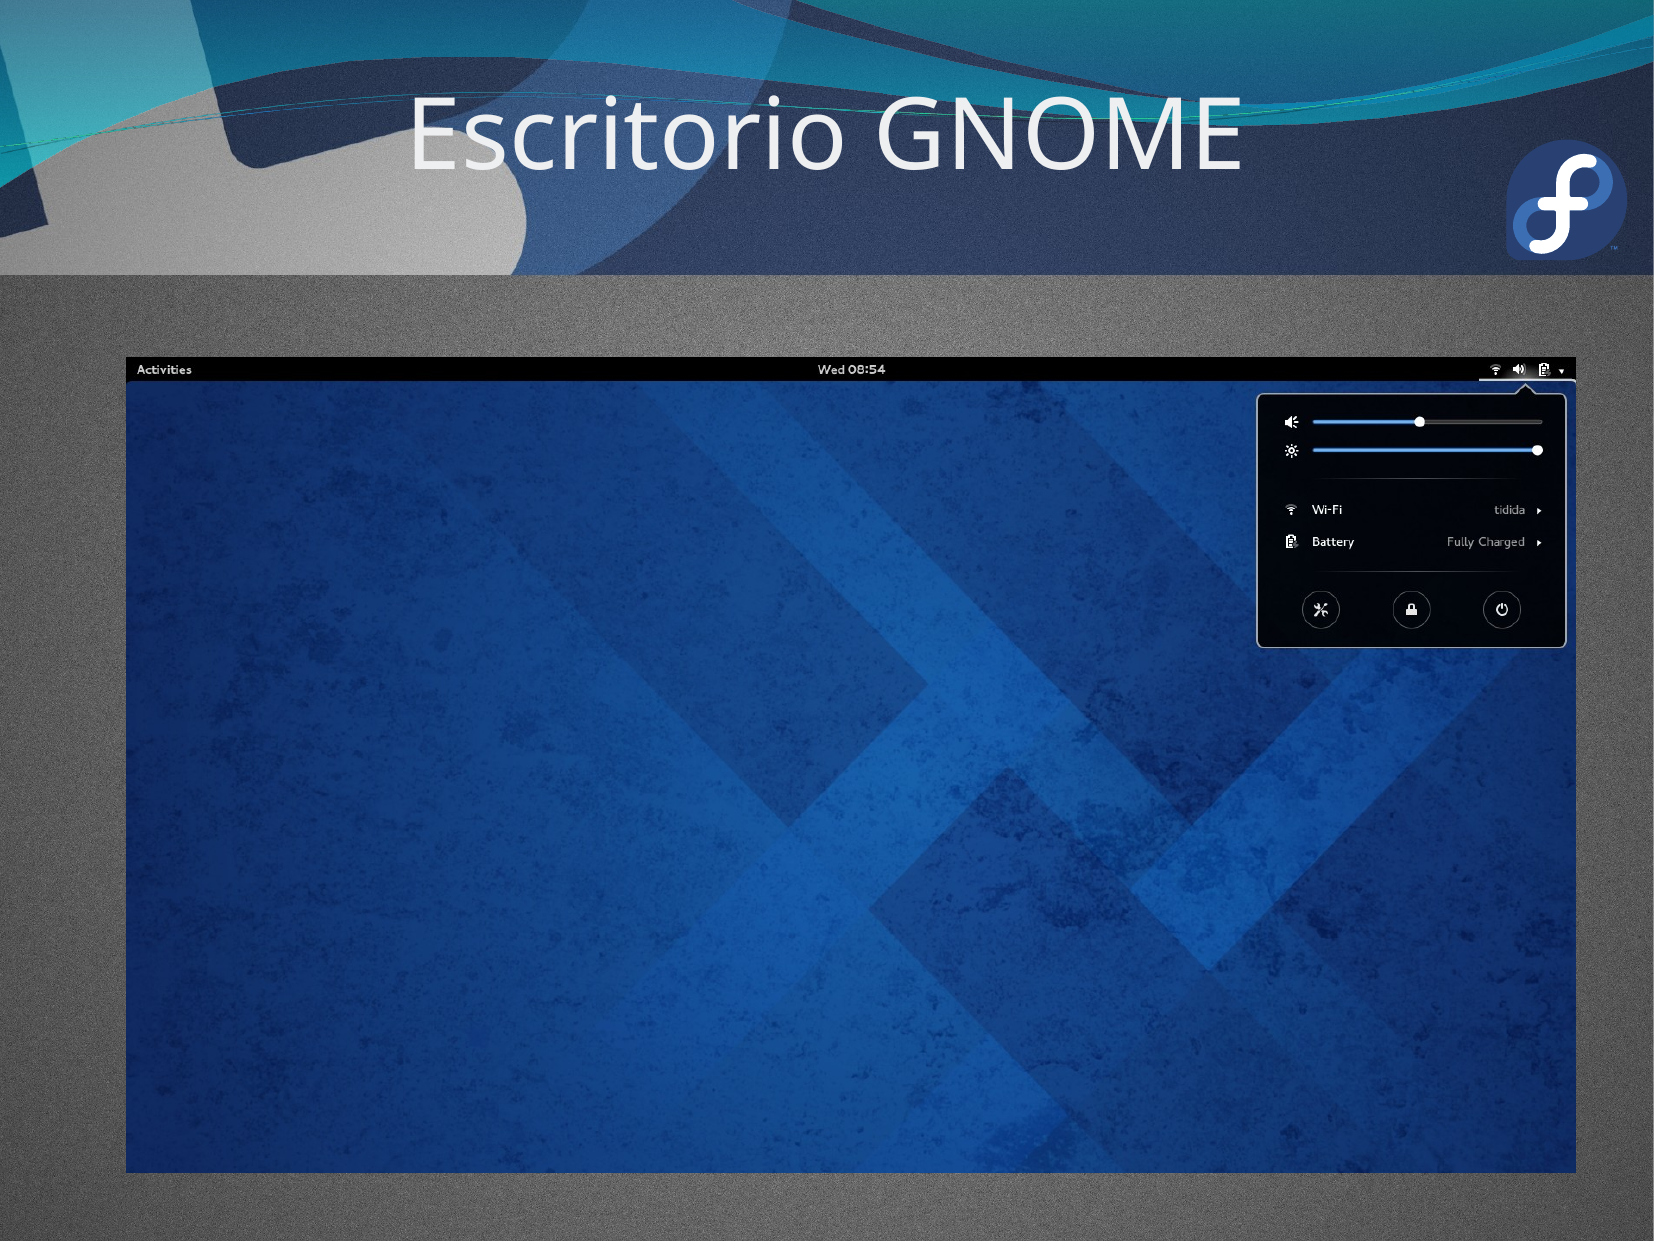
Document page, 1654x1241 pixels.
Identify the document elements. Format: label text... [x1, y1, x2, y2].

picture [0, 0, 1654, 1241]
text_box Escritorio GNOME [88, 29, 1565, 237]
